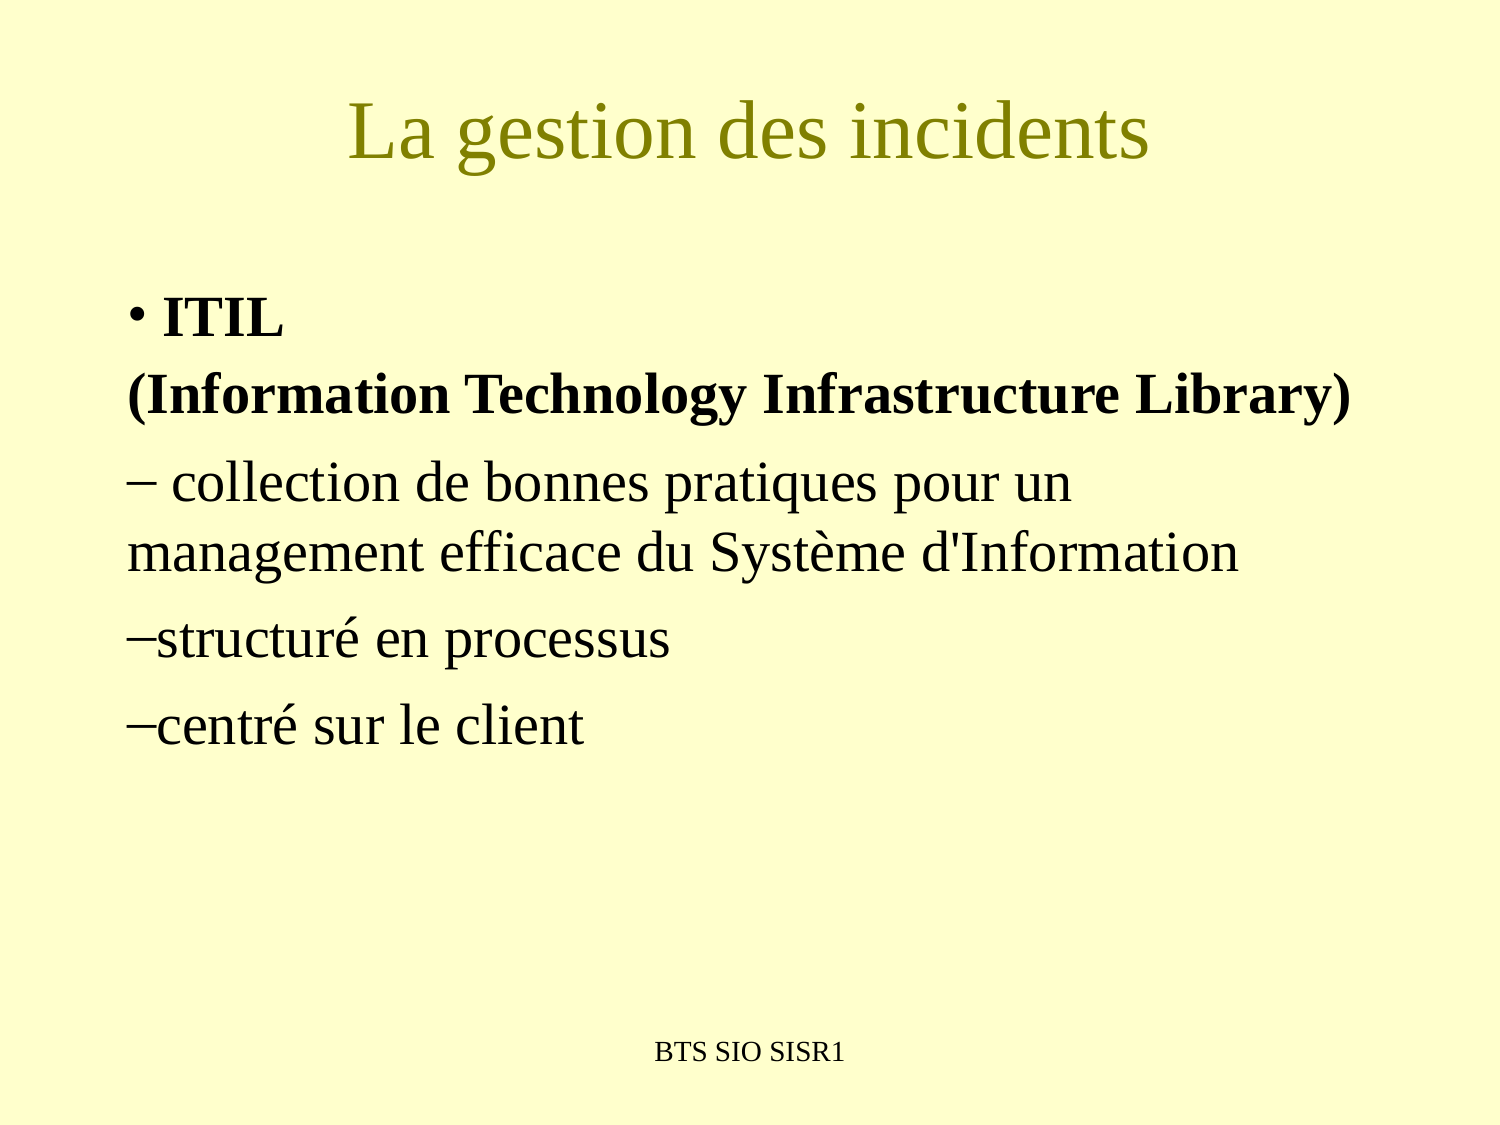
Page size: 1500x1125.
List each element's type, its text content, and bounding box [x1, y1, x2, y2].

list ITIL (Information Technology Infrastructure Library) collection de bonnes pratiques pour un management efficace du Système d'Information structuré en processus centré sur le client [112, 278, 1388, 770]
text_box BTS SIO SISR1 [512, 1025, 988, 1101]
